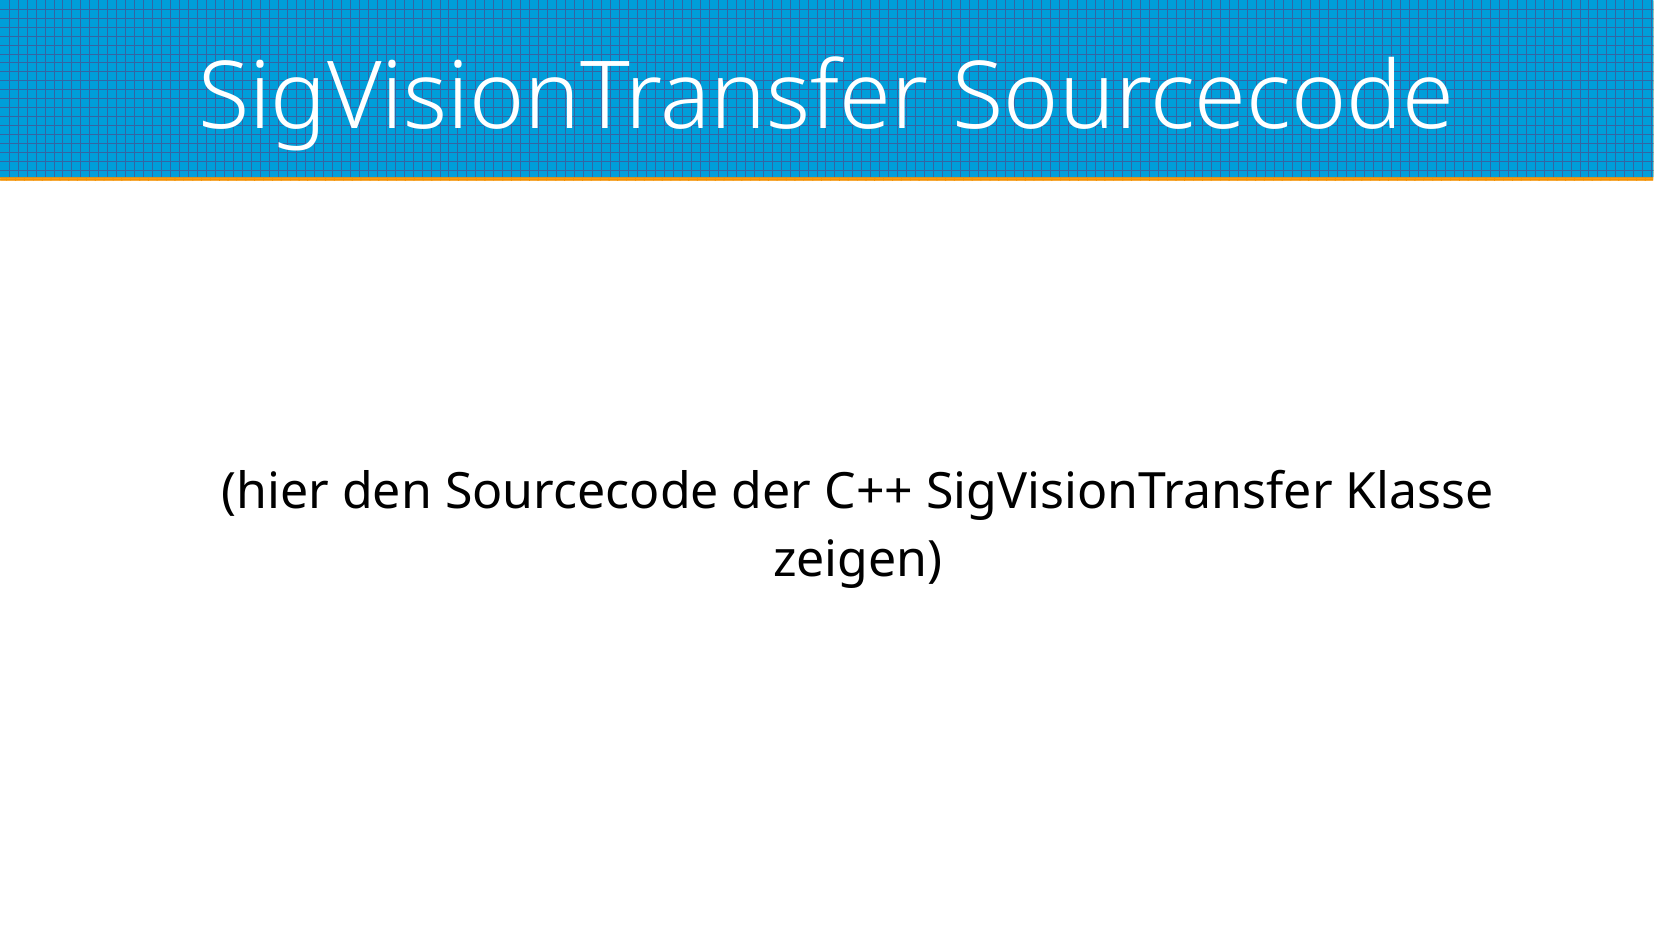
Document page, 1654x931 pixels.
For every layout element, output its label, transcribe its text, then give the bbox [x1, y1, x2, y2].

title SigVisionTransfer Sourcecode [82, 14, 1571, 171]
list (hier den Sourcecode der C++ SigVisionTransfer Klasse zeigen) [82, 236, 1563, 811]
